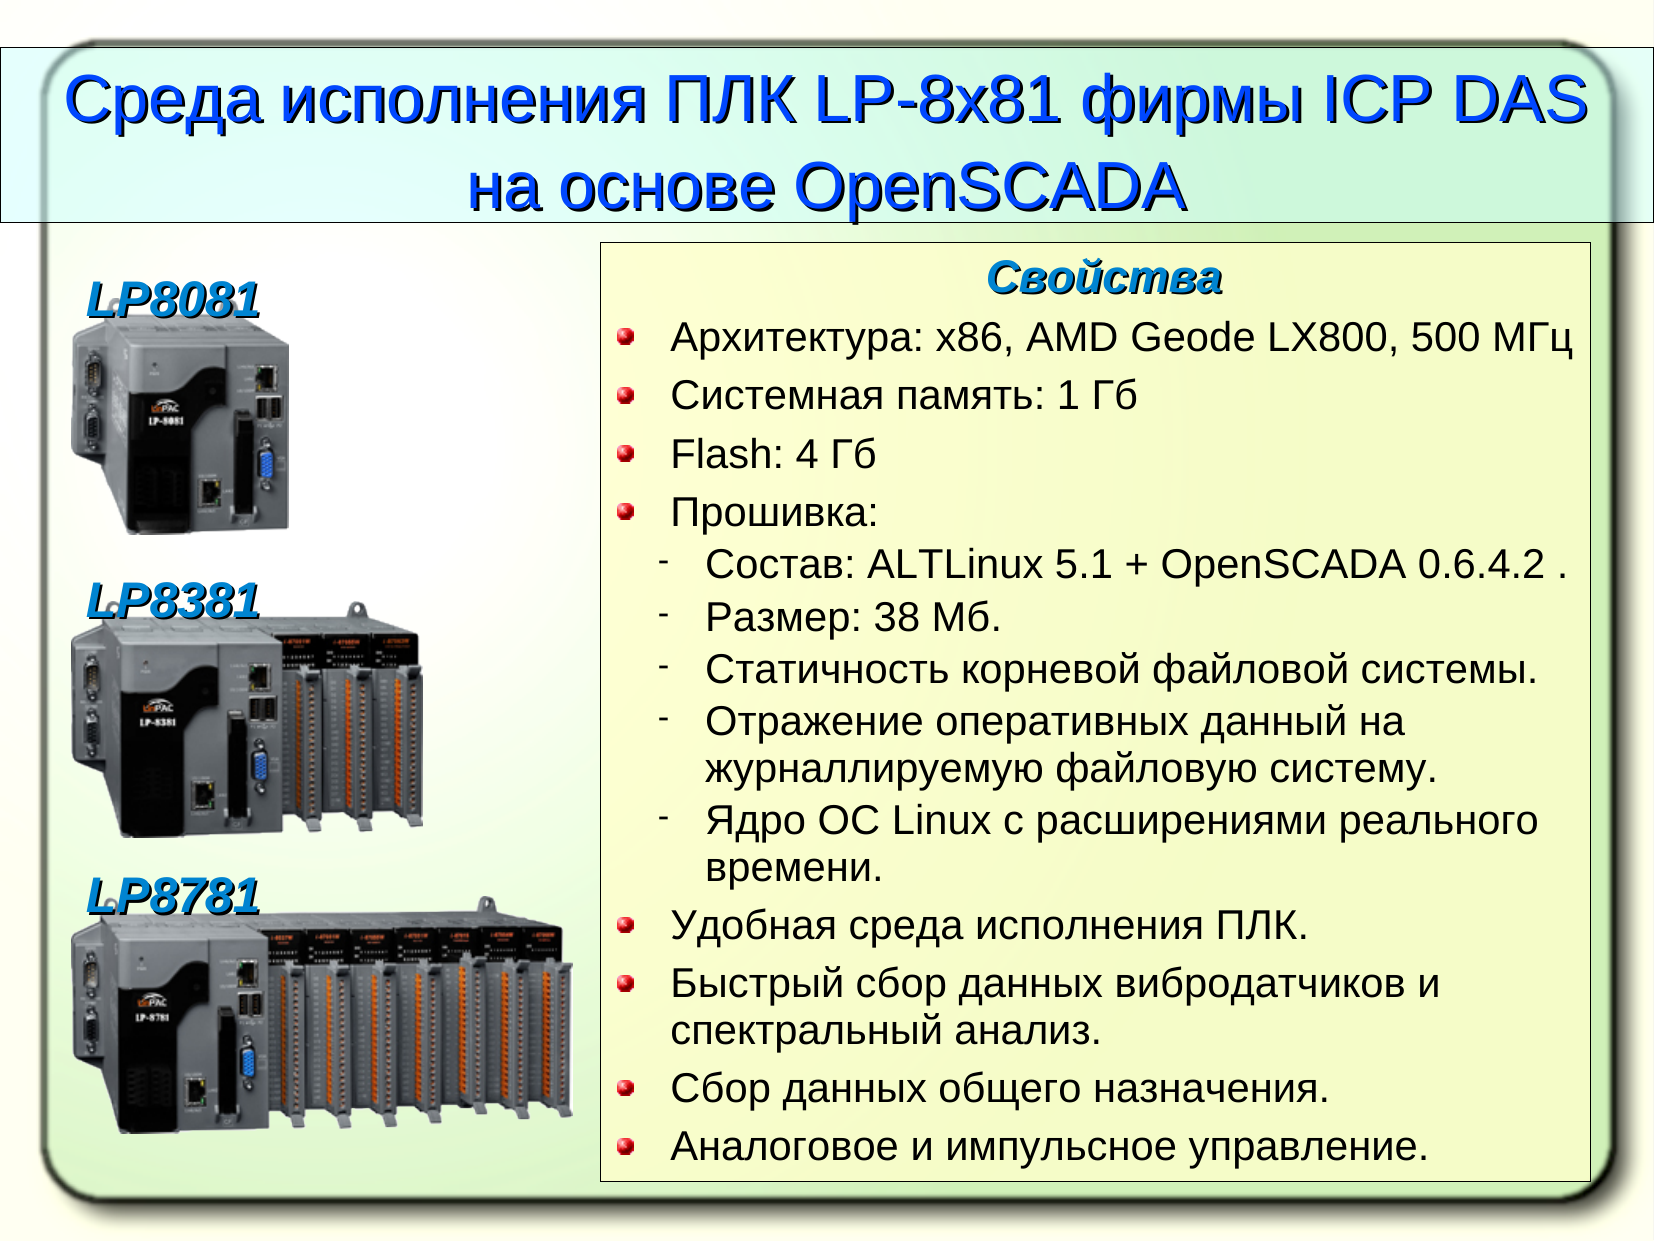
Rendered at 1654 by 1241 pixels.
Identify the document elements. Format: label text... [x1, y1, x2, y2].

title Среда исполнения ПЛК LP-8x81 фирмы ICP DAS на основе OpenSCADA [0, 54, 1654, 217]
list Свойства Архитектура: x86, AMD Geode LX800, 500 МГц Системная память: 1 Гб Flash: 4 Гб Прошивка: Состав: ALTLinux 5.1 + OpenSCADA 0.6.4.2 . Размер: 38 Мб. Статичность корневой файловой системы. Отражение оперативных данный на журналлируемую файловую систему. Ядро ОС Linux с расширениями реального времени. Удобная среда исполнения ПЛК. Быстрый сбор данных вибродатчиков и спектральный анализ. Сбор данных общего назначения. Аналоговое и импульсное управление. [600, 242, 1591, 1182]
text_box LP8781 [70, 858, 298, 914]
picture [71, 318, 289, 535]
text_box LP8381 [70, 562, 298, 619]
text_box LP8081 [70, 261, 298, 318]
picture [71, 601, 423, 838]
picture [71, 896, 573, 1134]
